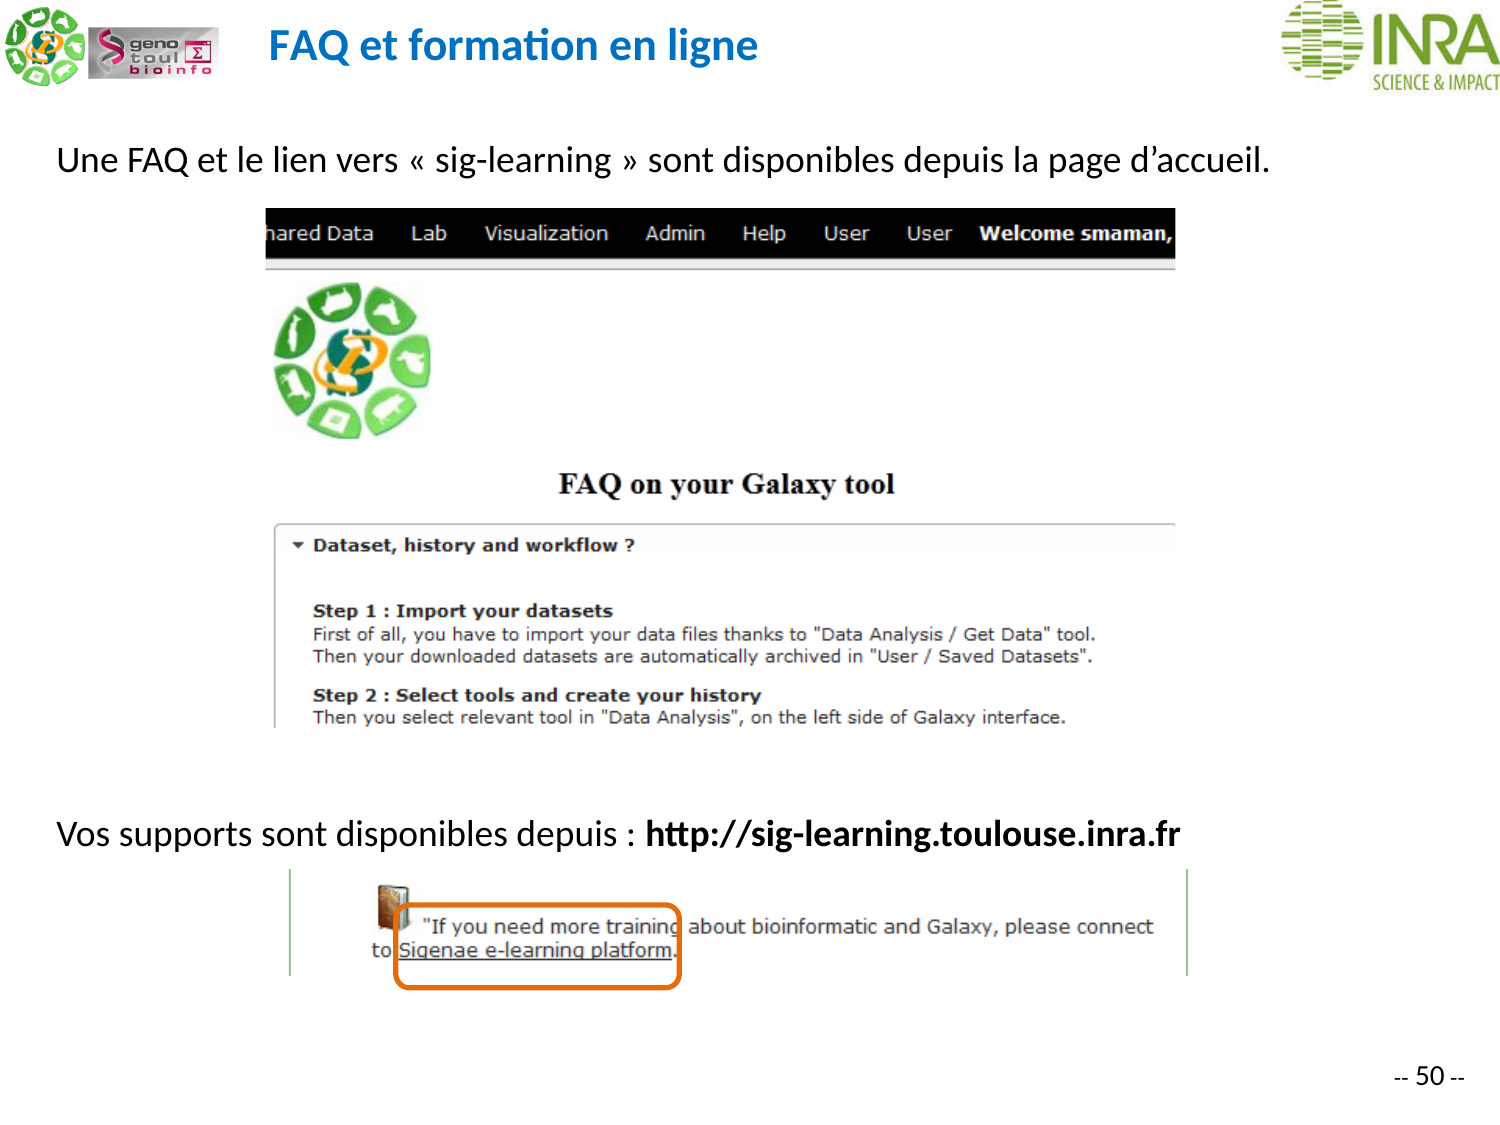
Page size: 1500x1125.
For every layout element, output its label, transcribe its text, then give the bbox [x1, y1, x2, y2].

picture [277, 869, 1199, 976]
text_box Vos supports sont disponibles depuis : http://sig-learning.toulouse.inra.fr [41, 811, 1234, 863]
picture [5, 7, 85, 86]
picture [399, 908, 676, 976]
picture [265, 208, 1176, 728]
picture [1281, 0, 1500, 110]
text_box Une FAQ et le lien vers « sig-learning » sont disponibles depuis la page d’accueil. [41, 137, 1341, 190]
picture [88, 27, 219, 79]
text_box FAQ et formation en ligne [253, 19, 1424, 90]
